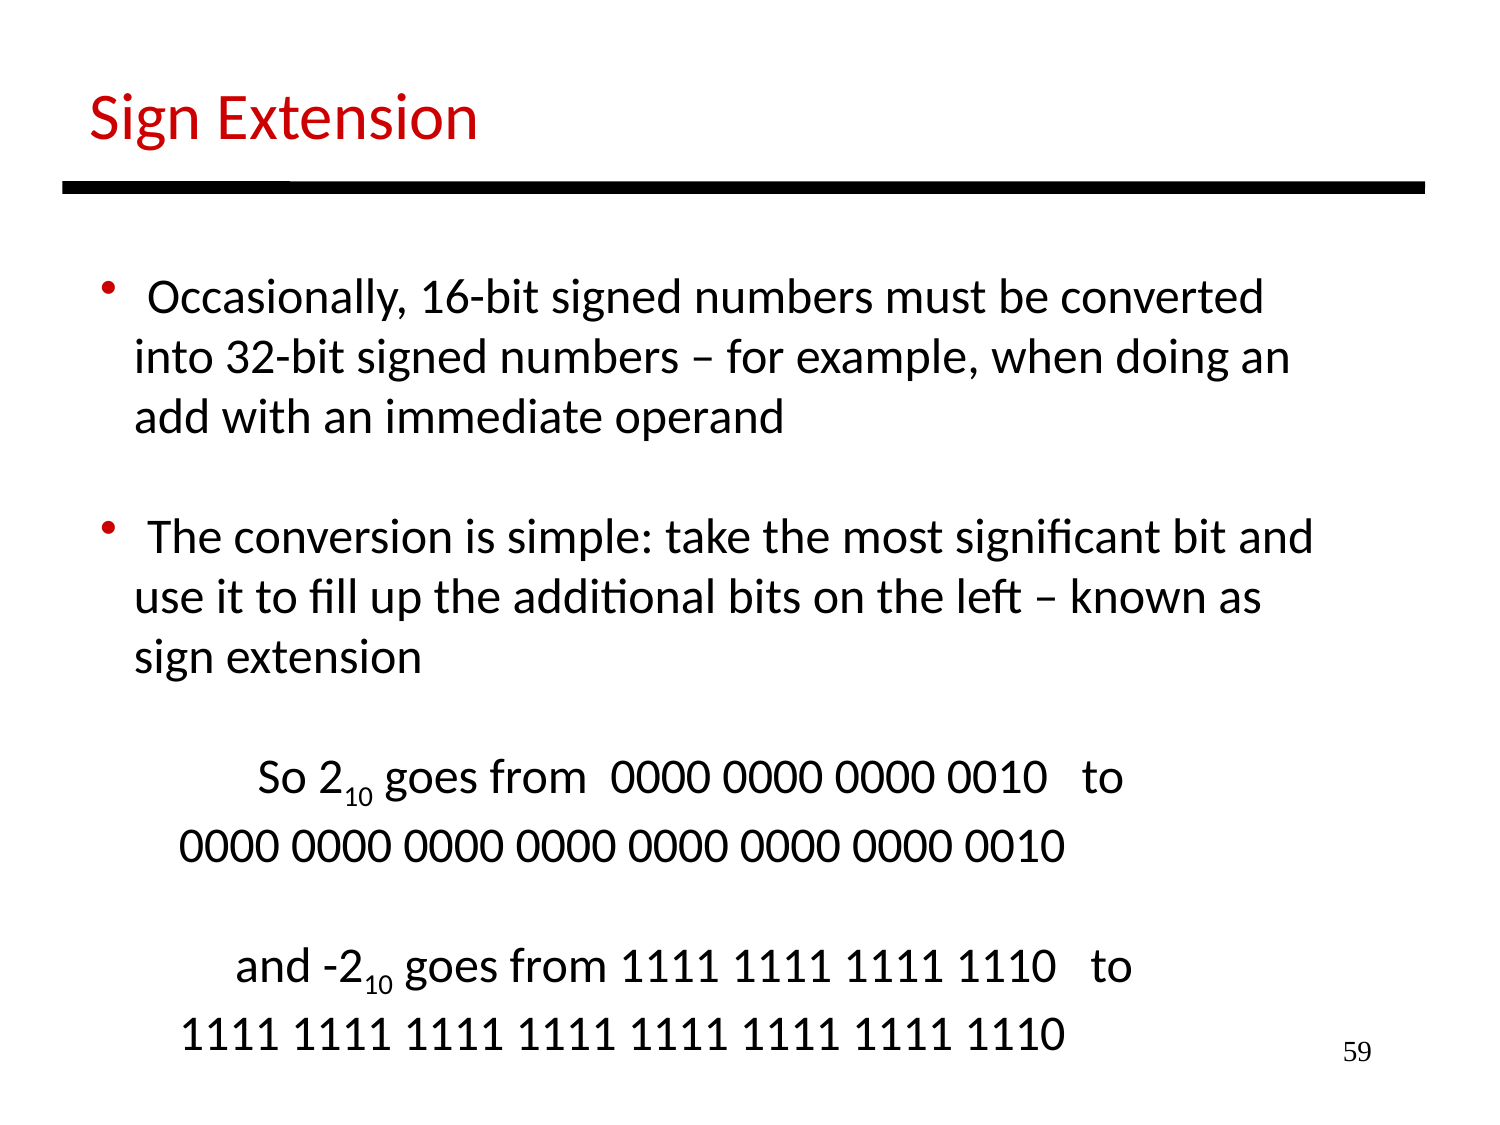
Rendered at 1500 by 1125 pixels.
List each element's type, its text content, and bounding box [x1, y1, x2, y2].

text_box Occasionally, 16-bit signed numbers must be converted into 32-bit signed numbers – for example, when doing an add with an immediate operand The conversion is simple: take the most significant bit and use it to fill up the additional bits on the left – known as sign extension So 210 goes from 0000 0000 0000 0010 to 0000 0000 0000 0000 0000 0000 0000 0010 and -210 goes from 1111 1111 1111 1110 to 1111 1111 1111 1111 1111 1111 1111 1110 [85, 256, 1330, 1068]
text_box Sign Extension [74, 65, 496, 160]
slide_number <number> [1074, 1025, 1388, 1100]
